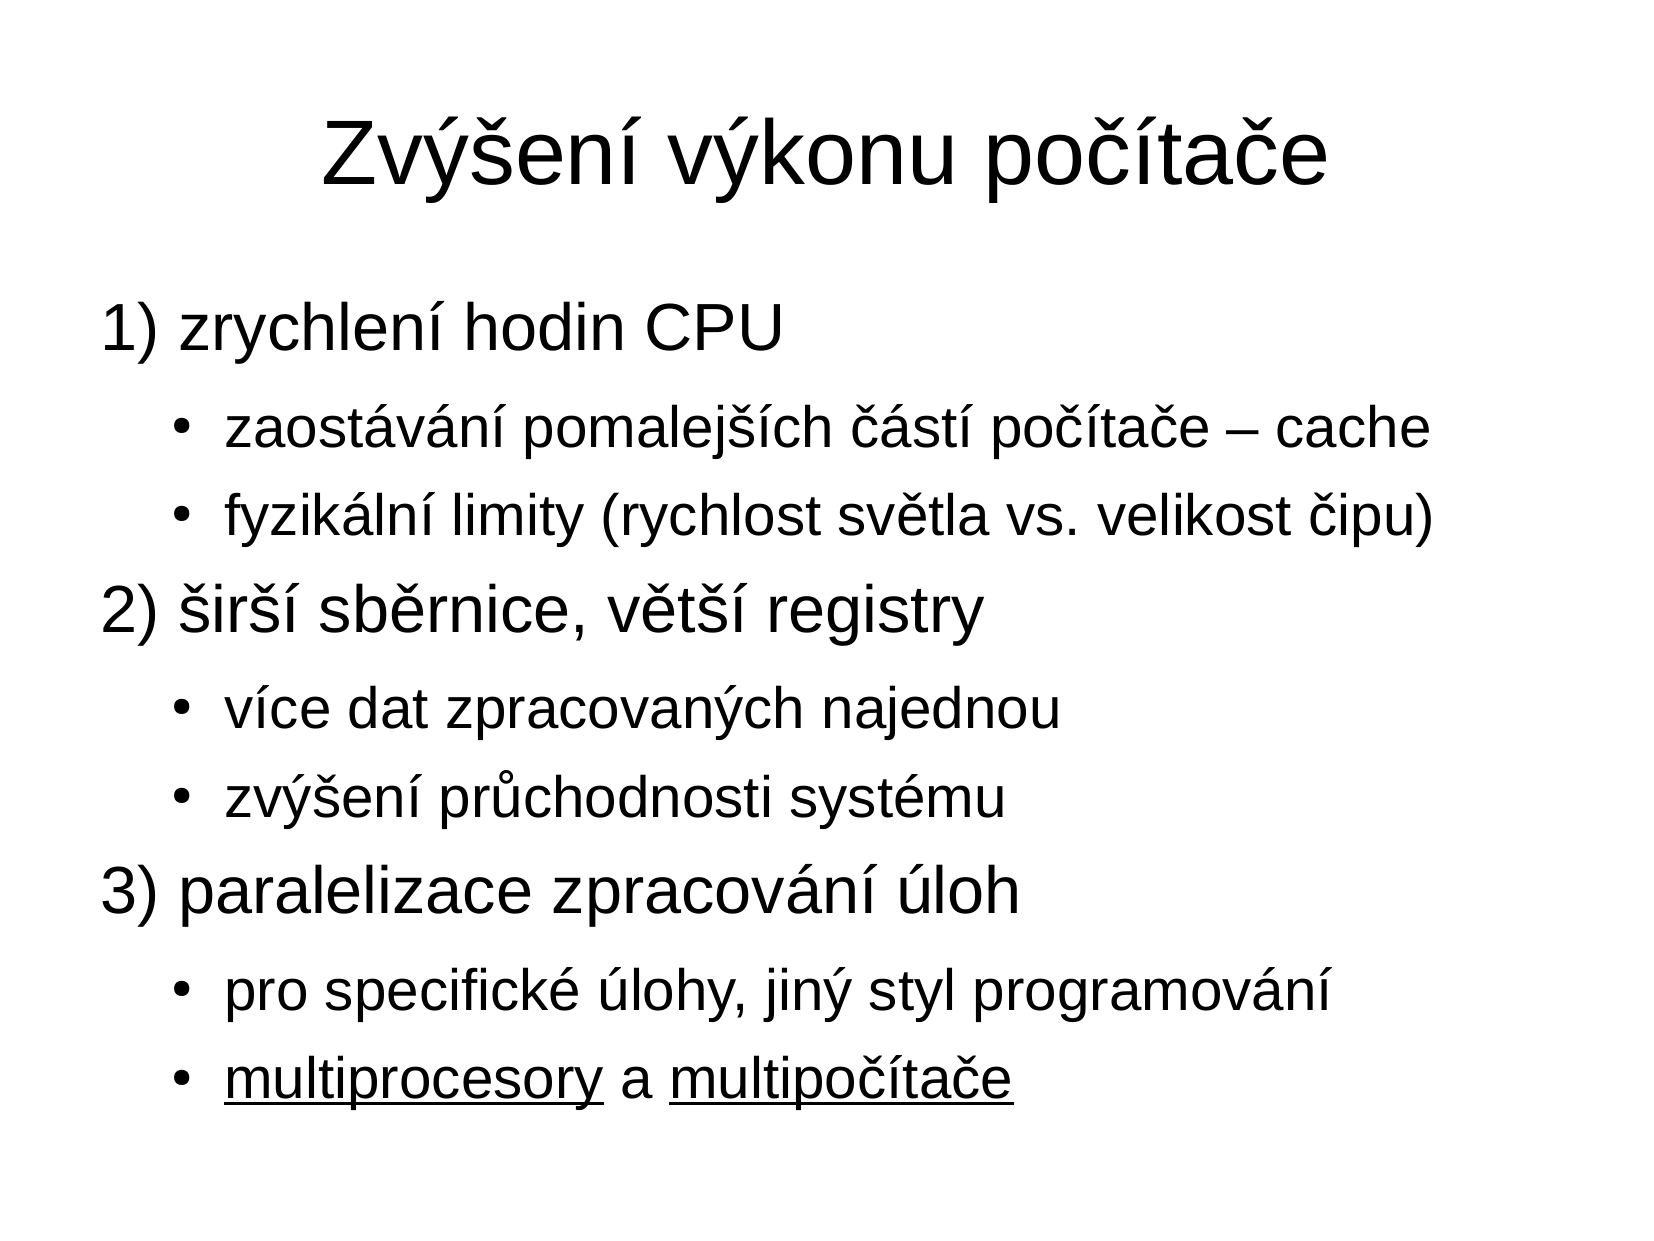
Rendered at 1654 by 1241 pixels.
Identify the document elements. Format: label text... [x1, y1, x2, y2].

title Zvýšení výkonu počítače [82, 49, 1571, 257]
list zrychlení hodin CPU zaostávání pomalejších částí počítače – cache fyzikální limity (rychlost světla vs. velikost čipu) širší sběrnice, větší registry více dat zpracovaných najednou zvýšení průchodnosti systému paralelizace zpracování úloh pro specifické úlohy, jiný styl programování multiprocesory a multipočítače [82, 290, 1571, 1112]
